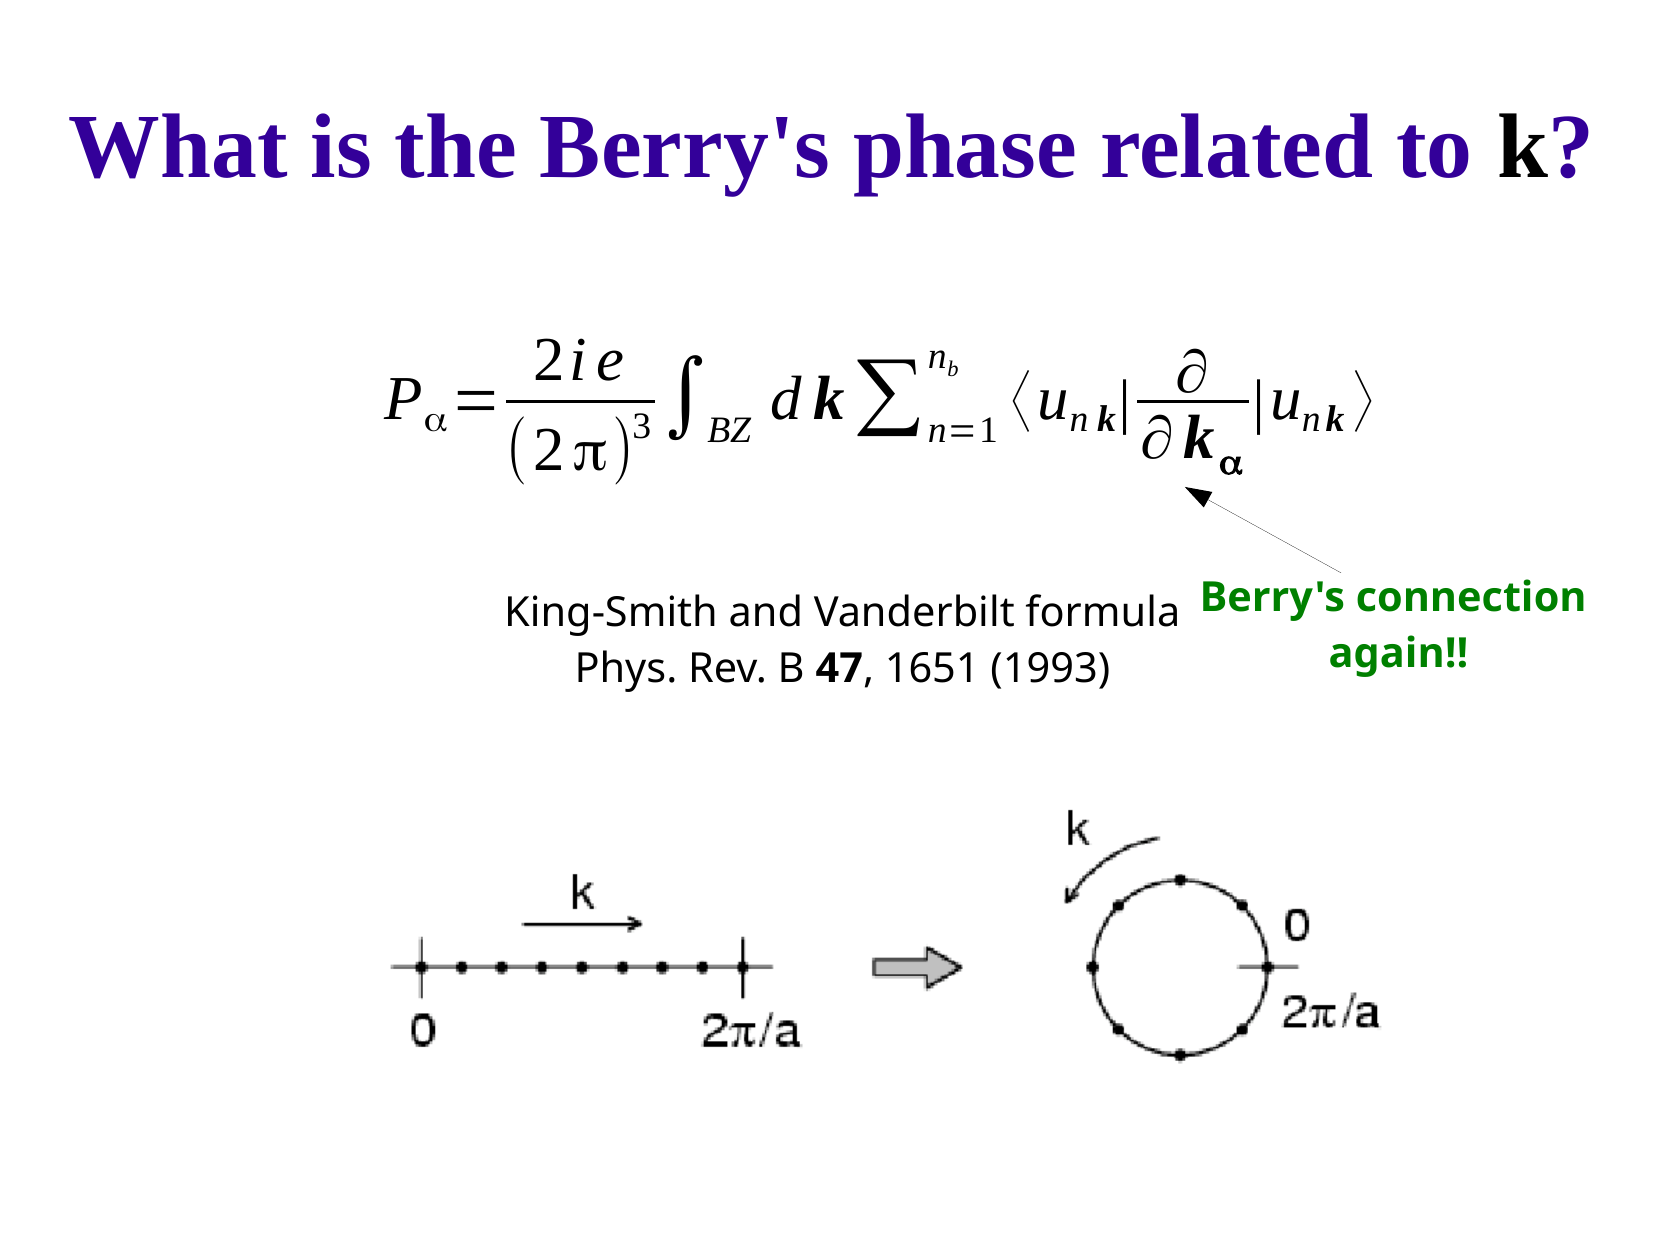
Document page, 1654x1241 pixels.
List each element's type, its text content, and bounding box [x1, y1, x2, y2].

text_box King-Smith and Vanderbilt formula Phys. Rev. B 47, 1651 (1993) [489, 574, 1120, 701]
chart [364, 325, 1391, 487]
title What is the Berry's phase related to k? [15, 51, 1649, 242]
picture [299, 781, 1472, 1100]
text_box Berry's connection again!! [1184, 559, 1654, 686]
